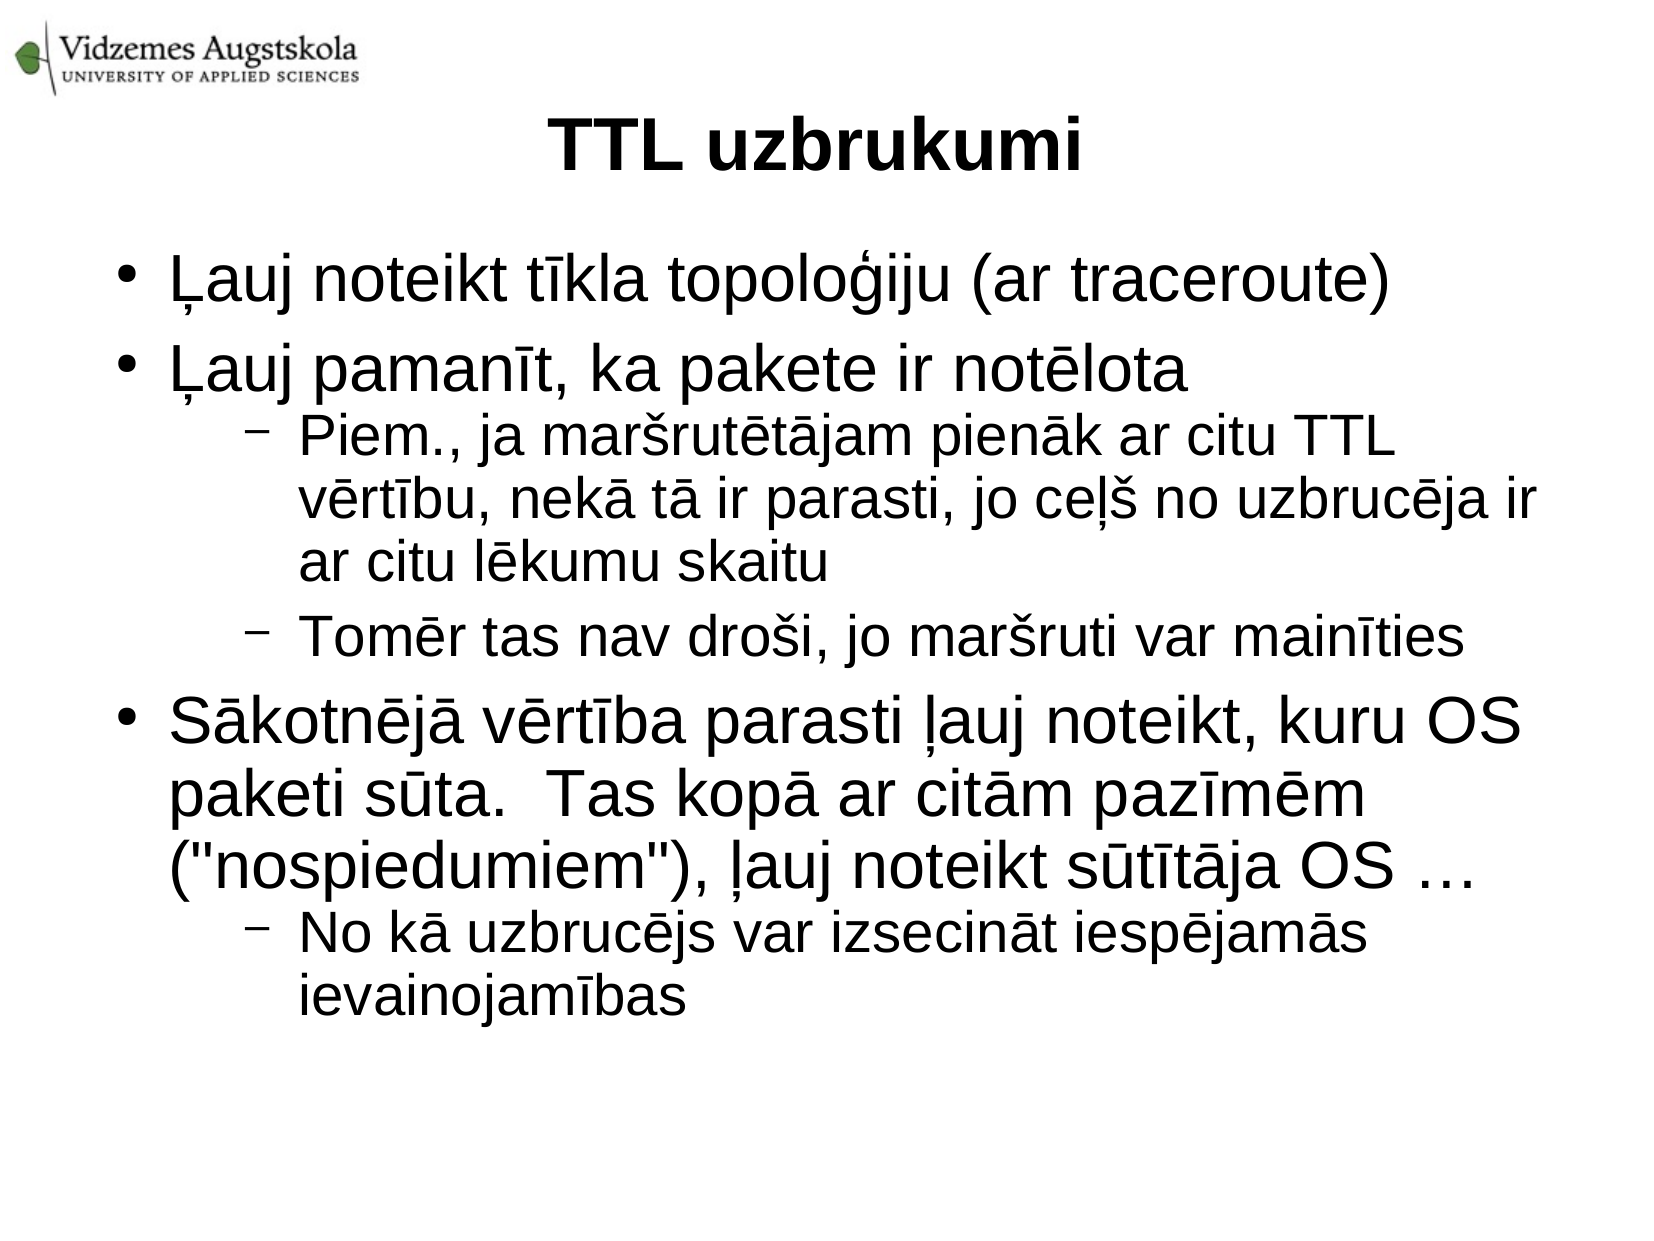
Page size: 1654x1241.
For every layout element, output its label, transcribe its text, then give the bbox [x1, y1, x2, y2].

list Ļauj noteikt tīkla topoloģiju (ar traceroute) Ļauj pamanīt, ka pakete ir notēlota Piem., ja maršrutētājam pienāk ar citu TTL vērtību, nekā tā ir parasti, jo ceļš no uzbrucēja ir ar citu lēkumu skaitu Tomēr tas nav droši, jo maršruti var mainīties Sākotnējā vērtība parasti ļauj noteikt, kuru OS paketi sūta. Tas kopā ar citām pazīmēm ("nospiedumiem"), ļauj noteikt sūtītāja OS … No kā uzbrucējs var izsecināt iespējamās ievainojamības [82, 236, 1569, 1107]
picture [5, 2, 368, 113]
title TTL uzbrukumi [94, 93, 1512, 199]
